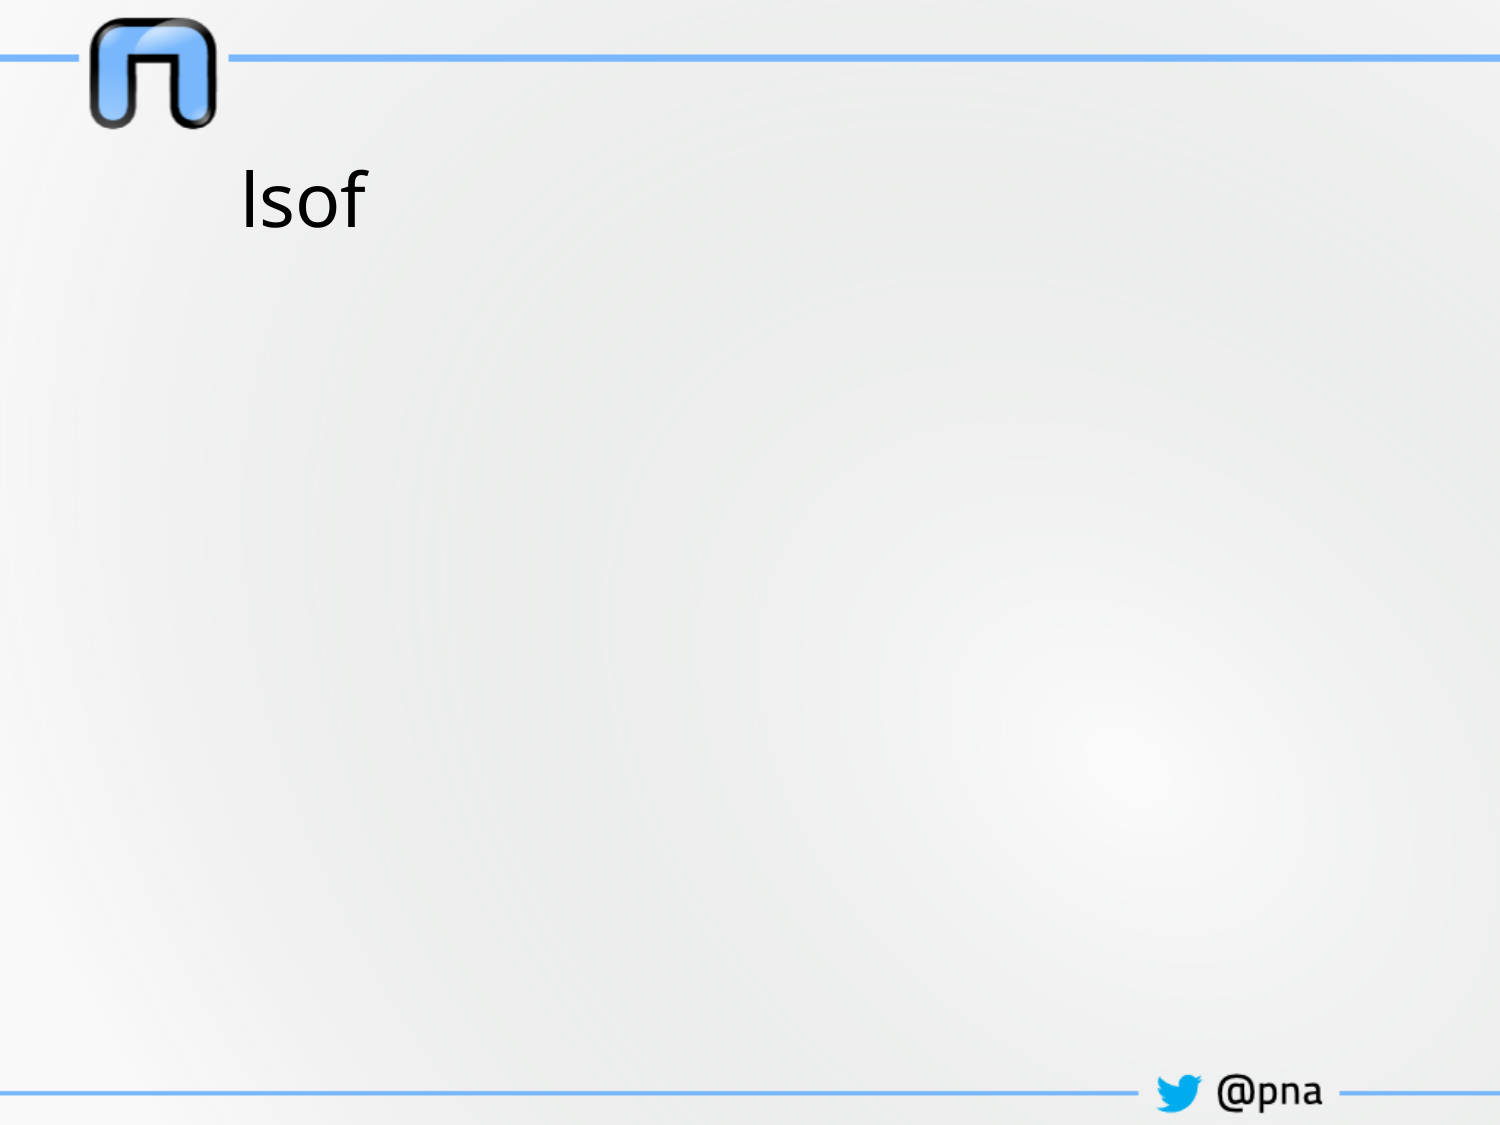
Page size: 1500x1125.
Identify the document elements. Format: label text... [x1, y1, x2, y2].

picture [0, 0, 1500, 1125]
title lsof [225, 70, 1469, 258]
